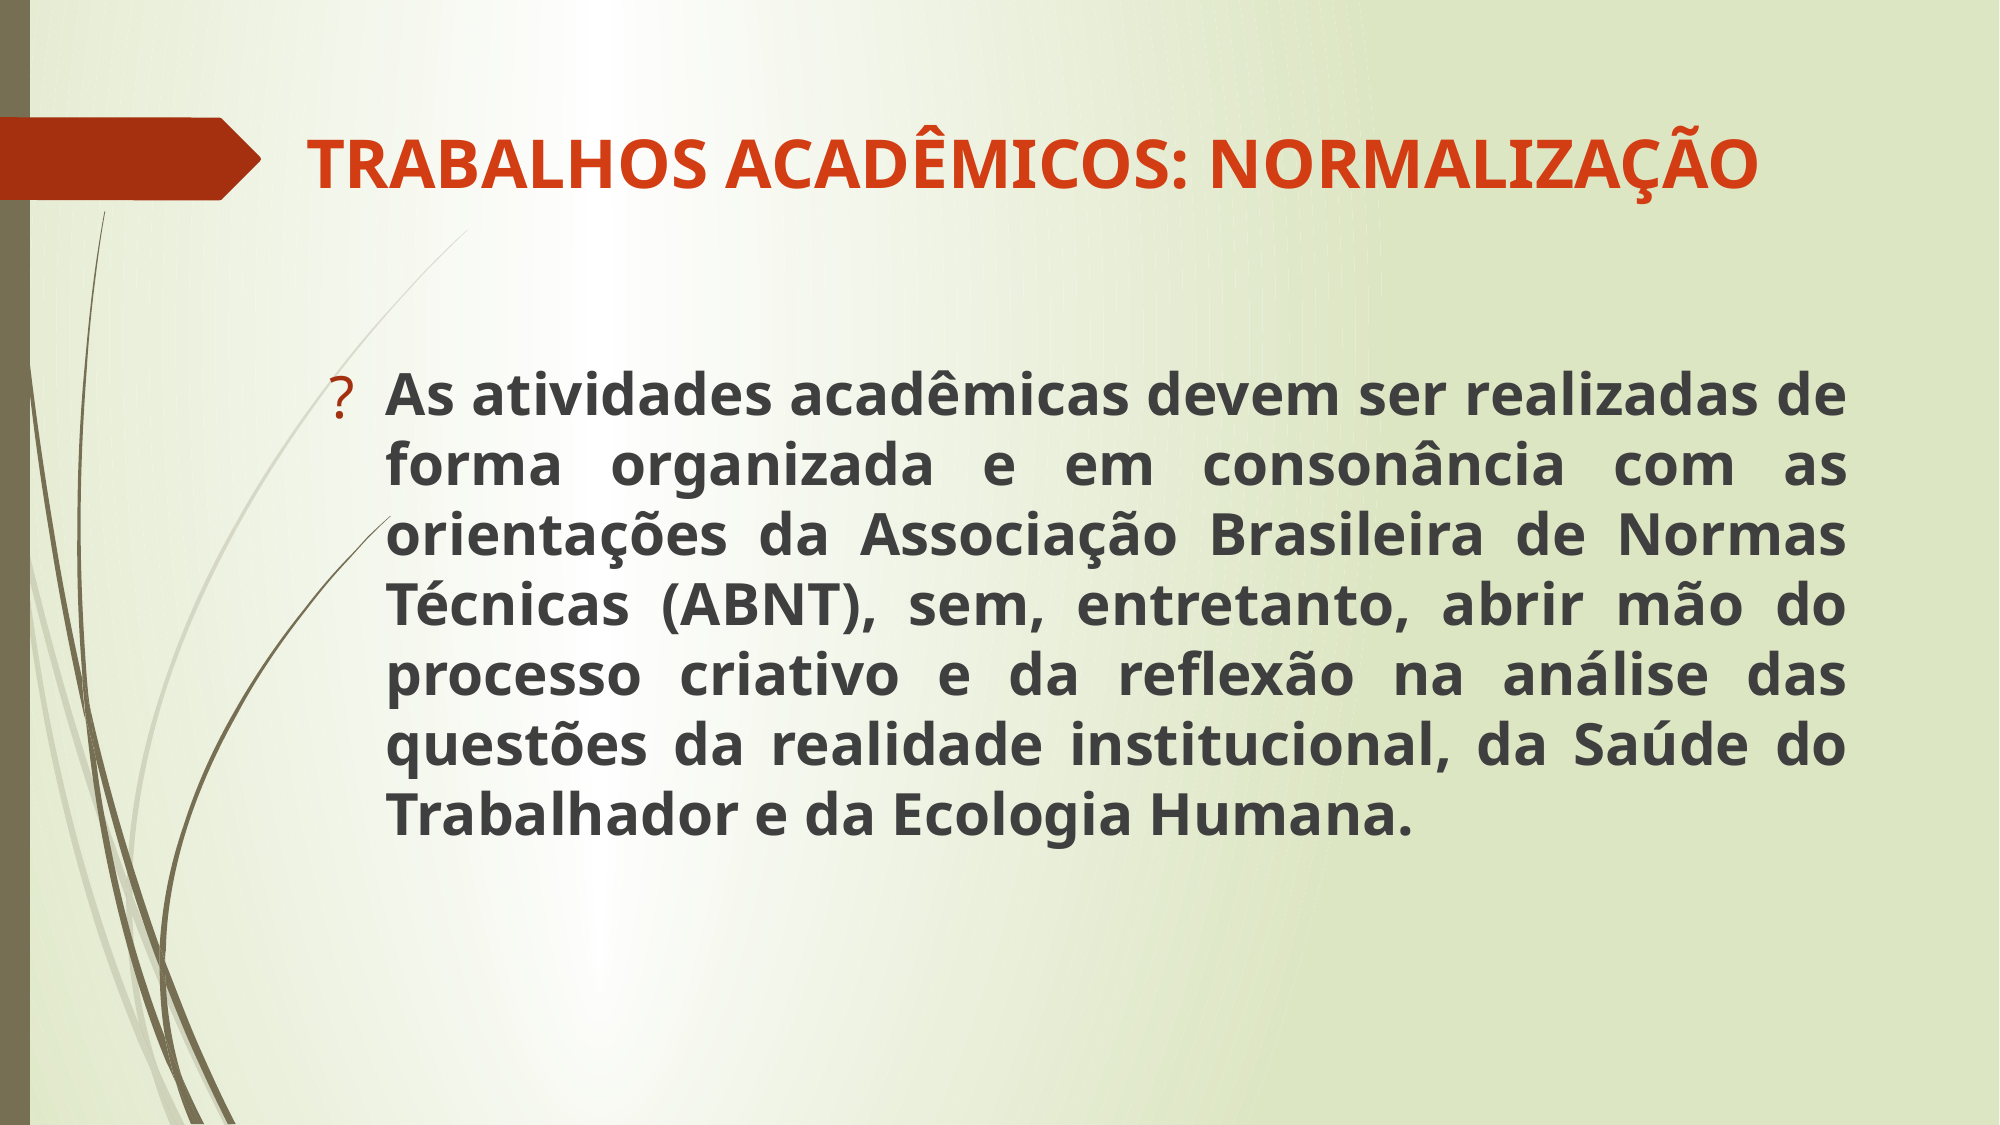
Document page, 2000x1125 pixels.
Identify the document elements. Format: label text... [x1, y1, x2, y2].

list As atividades acadêmicas devem ser realizadas de forma organizada e em consonância com as orientações da Associação Brasileira de Normas Técnicas (ABNT), sem, entretanto, abrir mão do processo criativo e da reflexão na análise das questões da realidade institucional, da Saúde do Trabalhador e da Ecologia Humana. [314, 349, 1864, 906]
title TRABALHOS ACADÊMICOS: NORMALIZAÇÃO [291, 113, 1864, 243]
